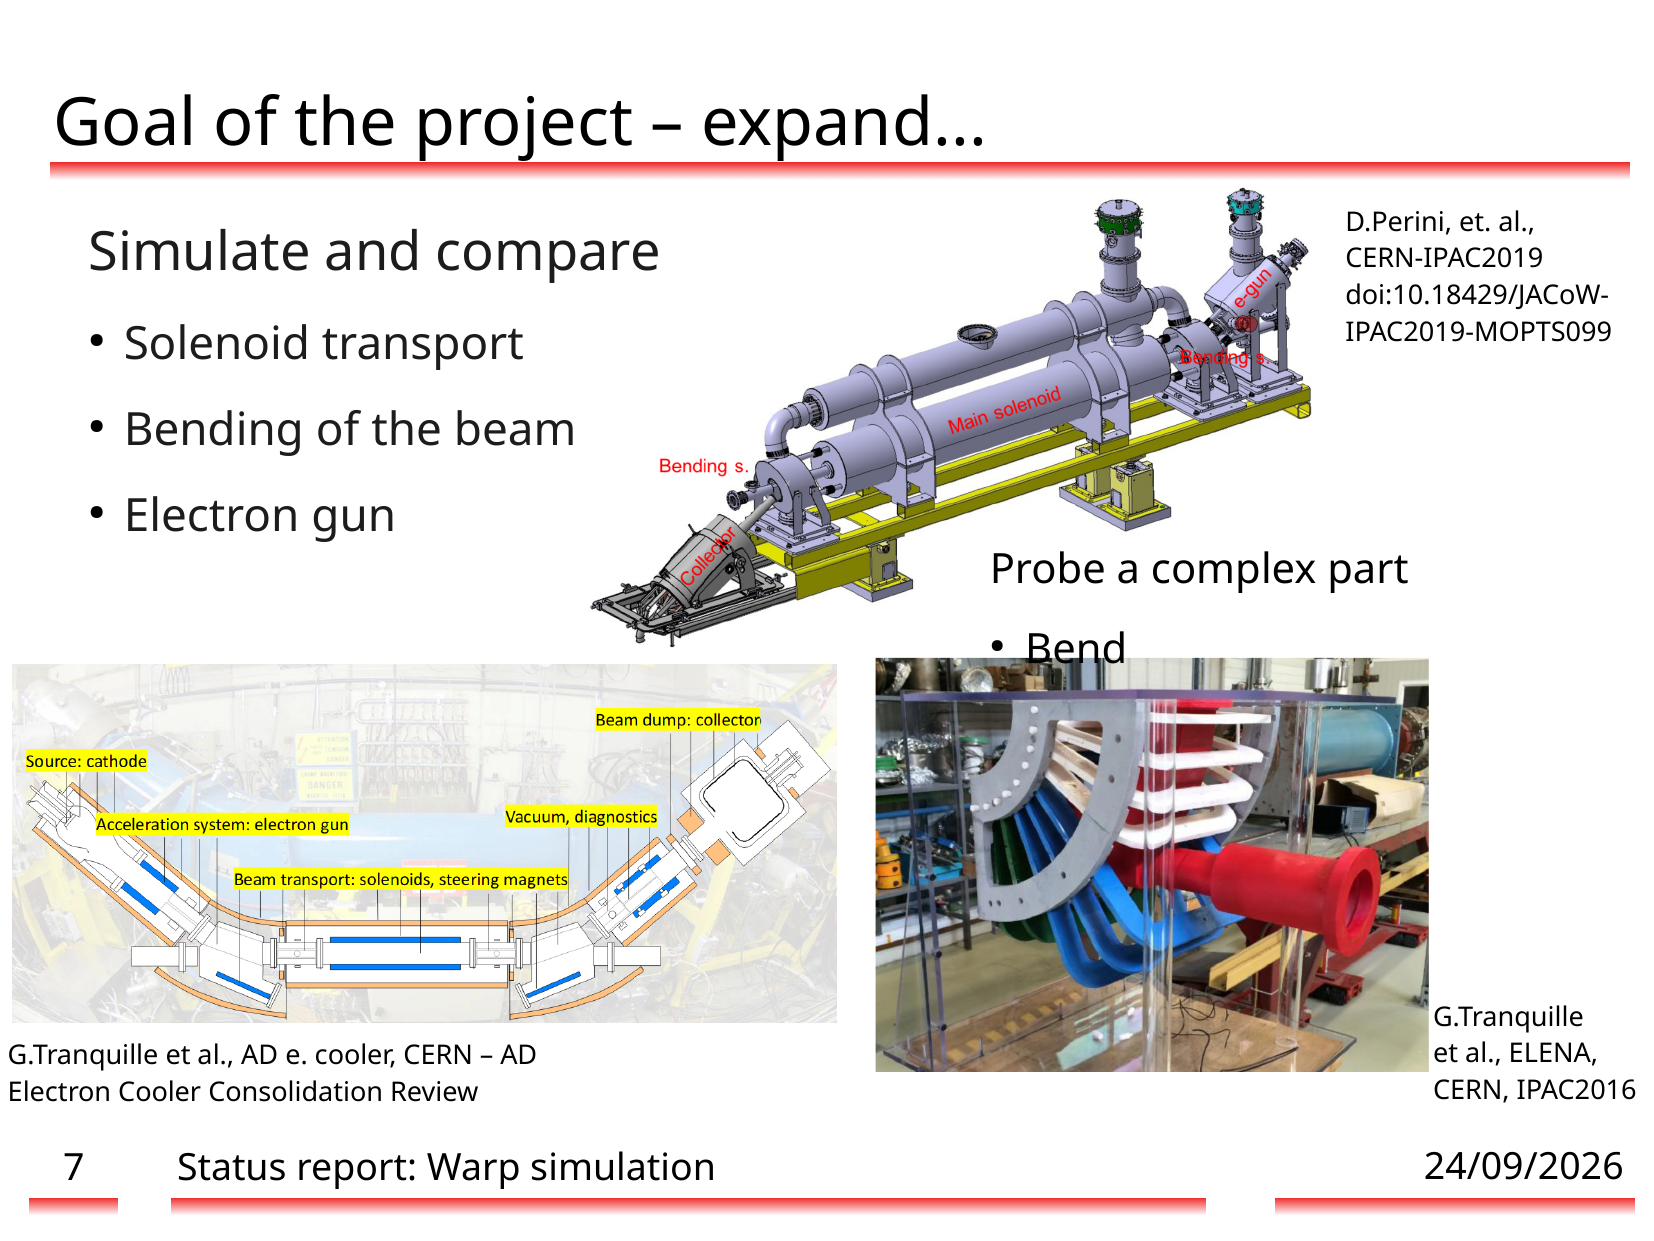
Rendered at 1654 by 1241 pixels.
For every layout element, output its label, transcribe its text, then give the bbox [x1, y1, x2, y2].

text_box G.Tranquille et al., ELENA, CERN, IPAC2016 [1418, 990, 1654, 1133]
picture [874, 657, 1430, 1072]
picture [12, 664, 837, 1023]
text_box G.Tranquille et al., AD e. cooler, CERN – AD Electron Cooler Consolidation Review [0, 1028, 583, 1203]
list Simulate and compare Solenoid transport Bending of the beam Electron gun [53, 212, 1606, 1096]
title Goal of the project – expand... [53, 17, 1589, 166]
text_box Probe a complex part Bend [939, 530, 1585, 734]
text_box D.Perini, et. al., CERN-IPAC2019 doi:10.18429/JACoW- IPAC2019-MOPTS099 [1330, 195, 1654, 370]
picture [586, 183, 1312, 212]
